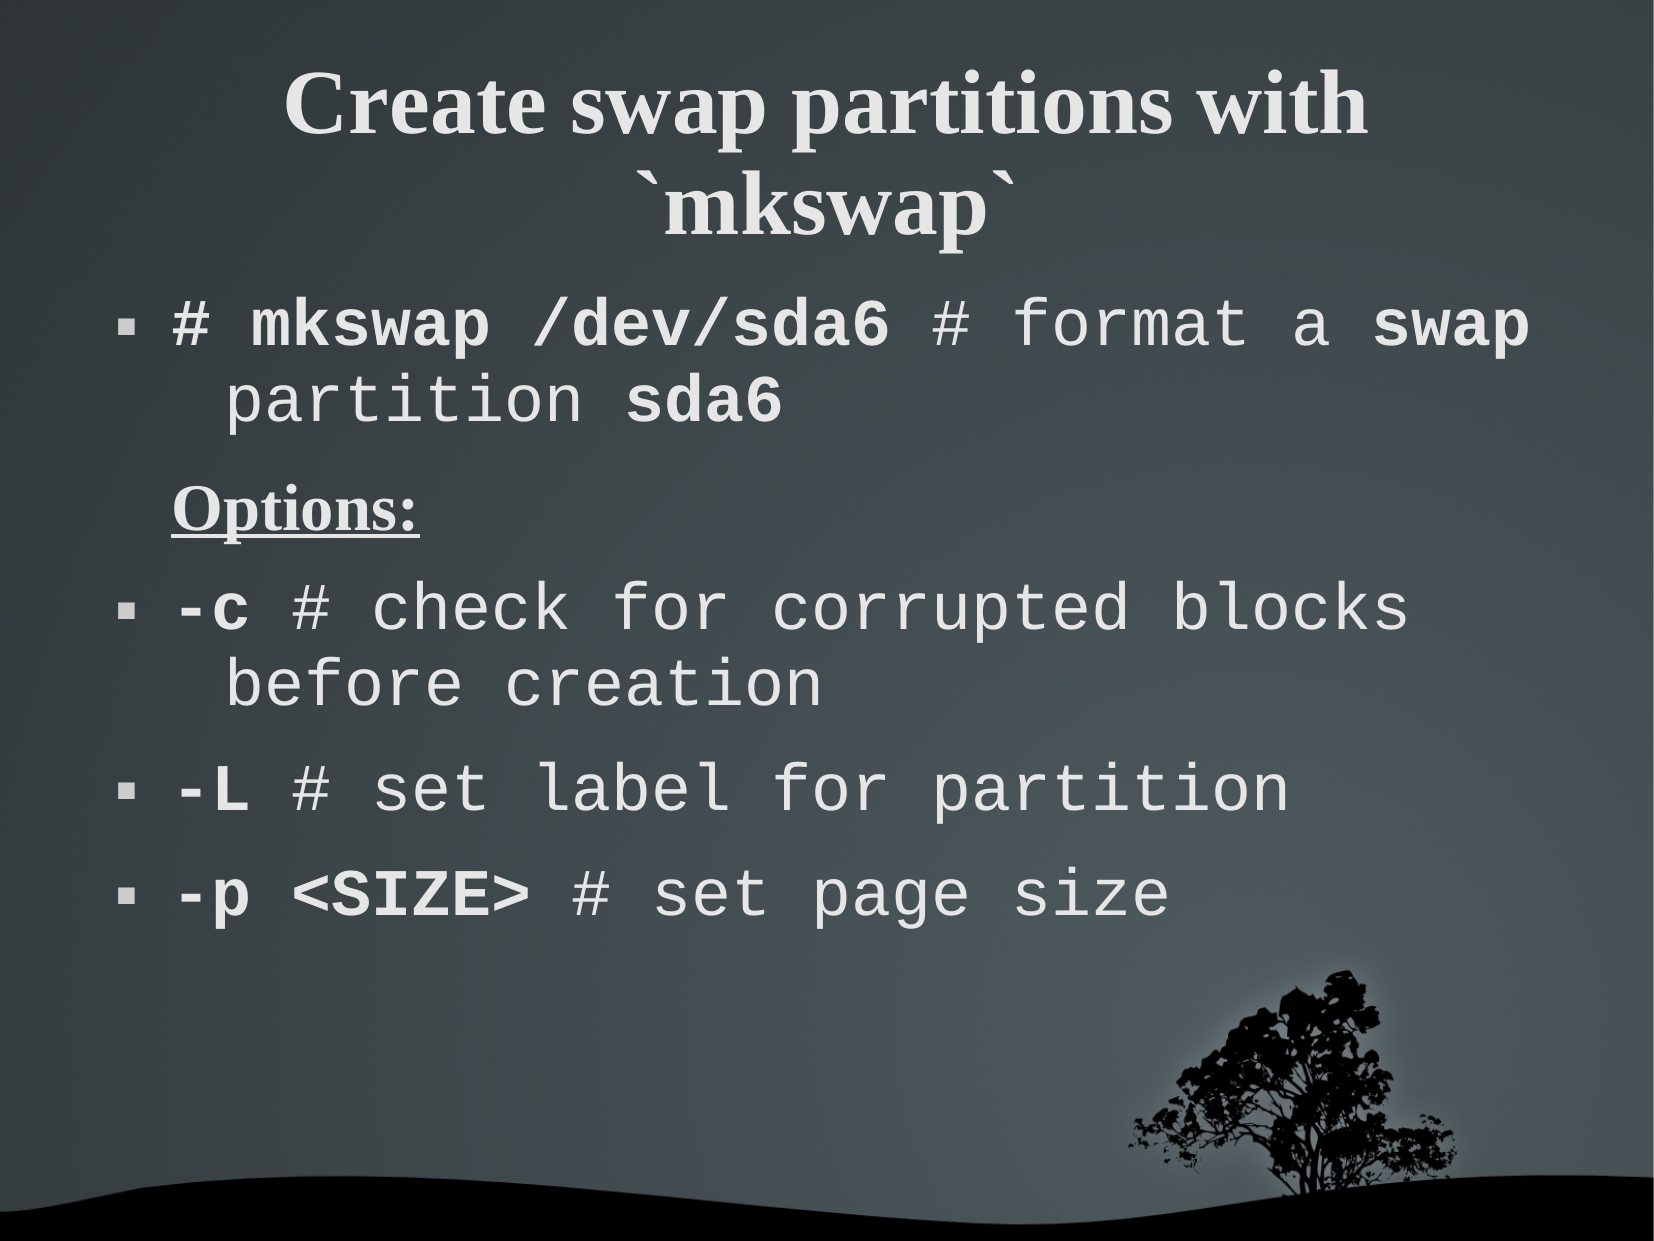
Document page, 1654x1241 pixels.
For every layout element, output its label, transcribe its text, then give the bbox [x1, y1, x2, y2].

title Create swap partitions with `mkswap` [82, 33, 1572, 273]
picture [0, 0, 1654, 1241]
list # mkswap /dev/sda6 # format a swap partition sda6 Options: -c # check for corrupted blocks before creation -L # set label for partition -p <SIZE> # set page size [82, 290, 1571, 1109]
